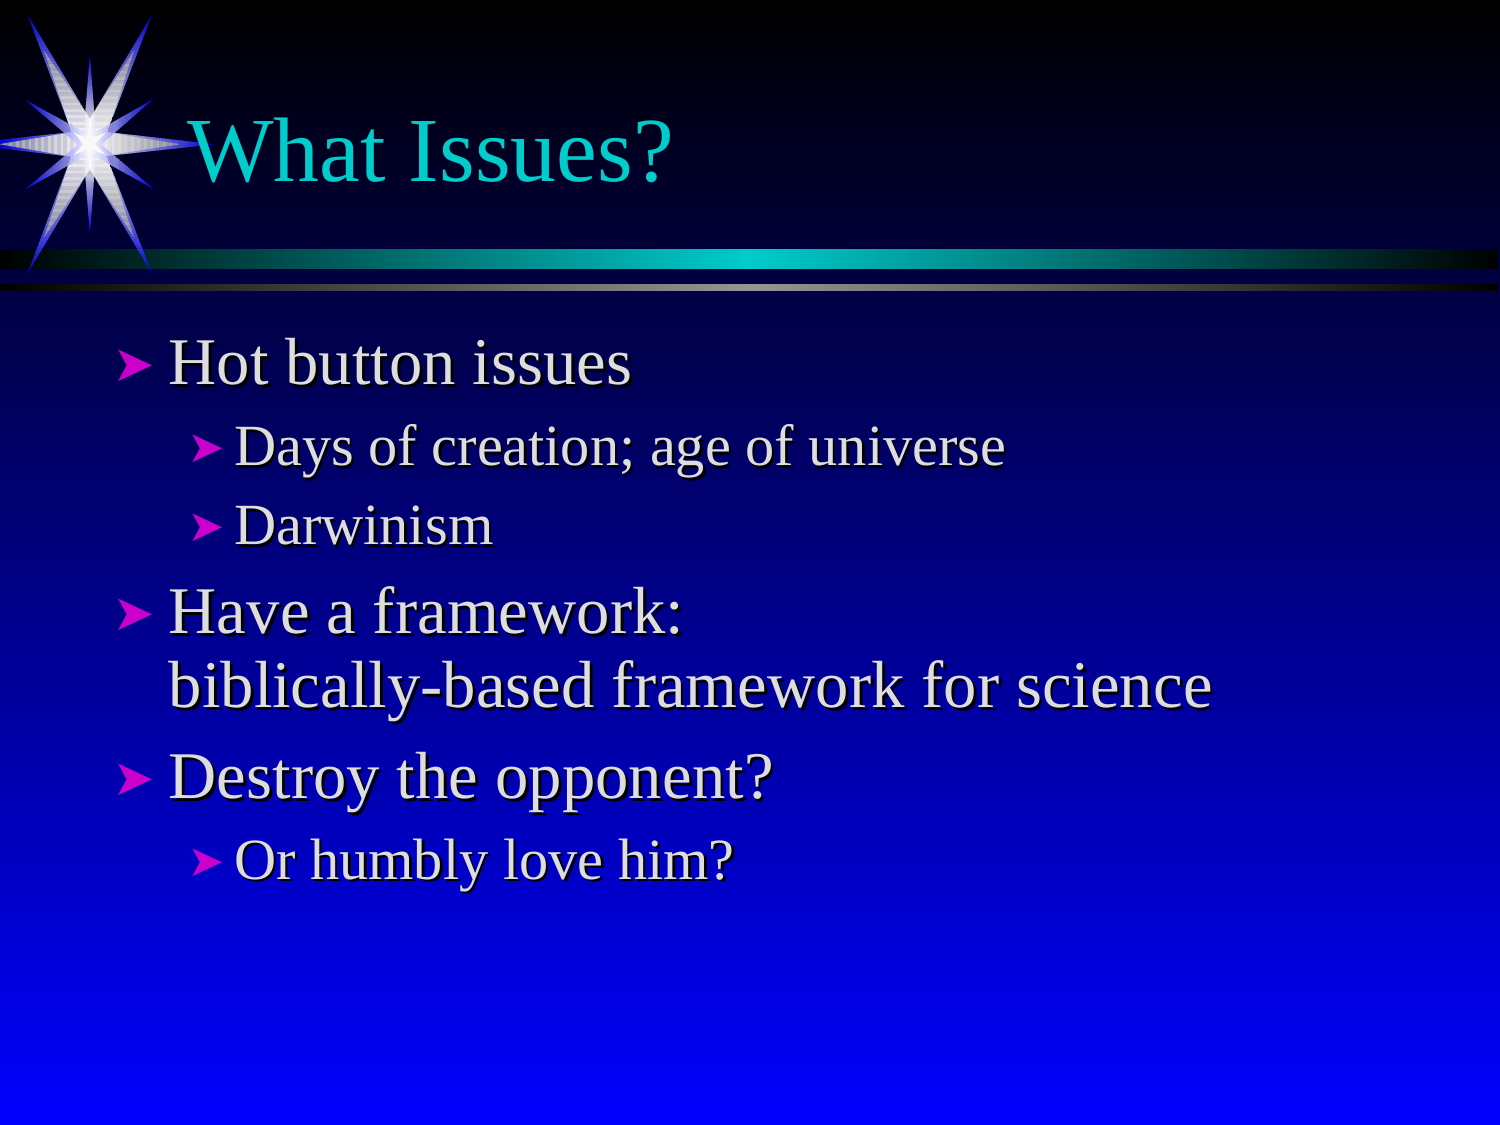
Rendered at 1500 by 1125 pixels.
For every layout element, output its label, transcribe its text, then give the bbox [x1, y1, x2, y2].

text_box 20 [38, 239, 49, 245]
title What Issues? [187, 56, 1463, 244]
text_box 20 [181, 140, 187, 148]
text_box 20 [131, 43, 142, 49]
text_box 20 [131, 239, 141, 245]
text_box 20 [134, 107, 138, 117]
text_box 20 [38, 43, 48, 49]
list Hot button issues Days of creation; age of universe Darwinism Have a framework: biblically-based framework for science Destroy the opponent? Or humbly love him? [112, 324, 1388, 1001]
